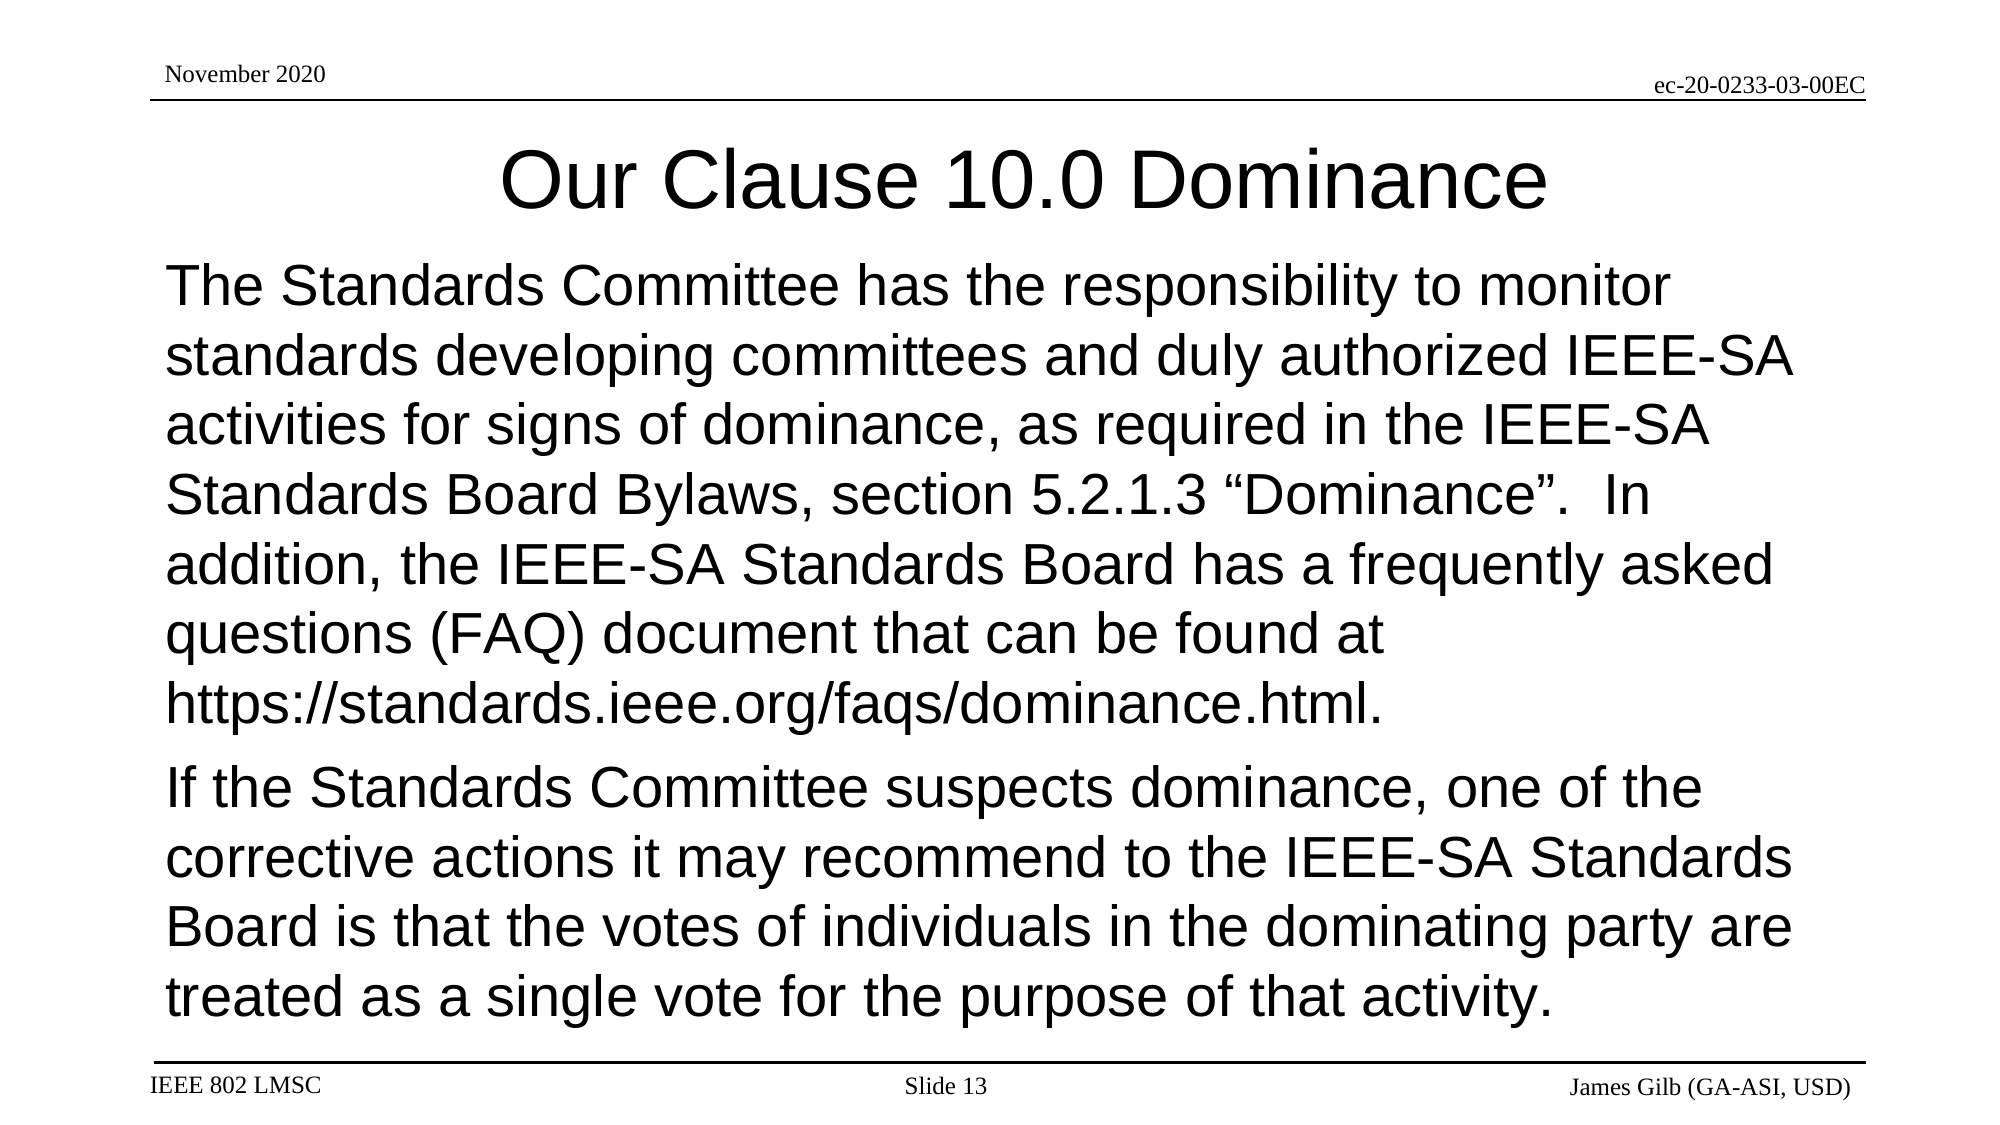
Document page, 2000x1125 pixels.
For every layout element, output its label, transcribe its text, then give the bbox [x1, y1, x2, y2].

title Our Clause 10.0 Dominance [149, 112, 1900, 238]
list The Standards Committee has the responsibility to monitor standards developing committees and duly authorized IEEE-SA activities for signs of dominance, as required in the IEEE-SA Standards Board Bylaws, section 5.2.1.3 “Dominance”. In addition, the IEEE-SA Standards Board has a frequently asked questions (FAQ) document that can be found at https://standards.ieee.org/faqs/dominance.html. If the Standards Committee suspects dominance, one of the corrective actions it may recommend to the IEEE-SA Standards Board is that the votes of individuals in the dominating party are treated as a single vote for the purpose of that activity. [149, 239, 1900, 1051]
